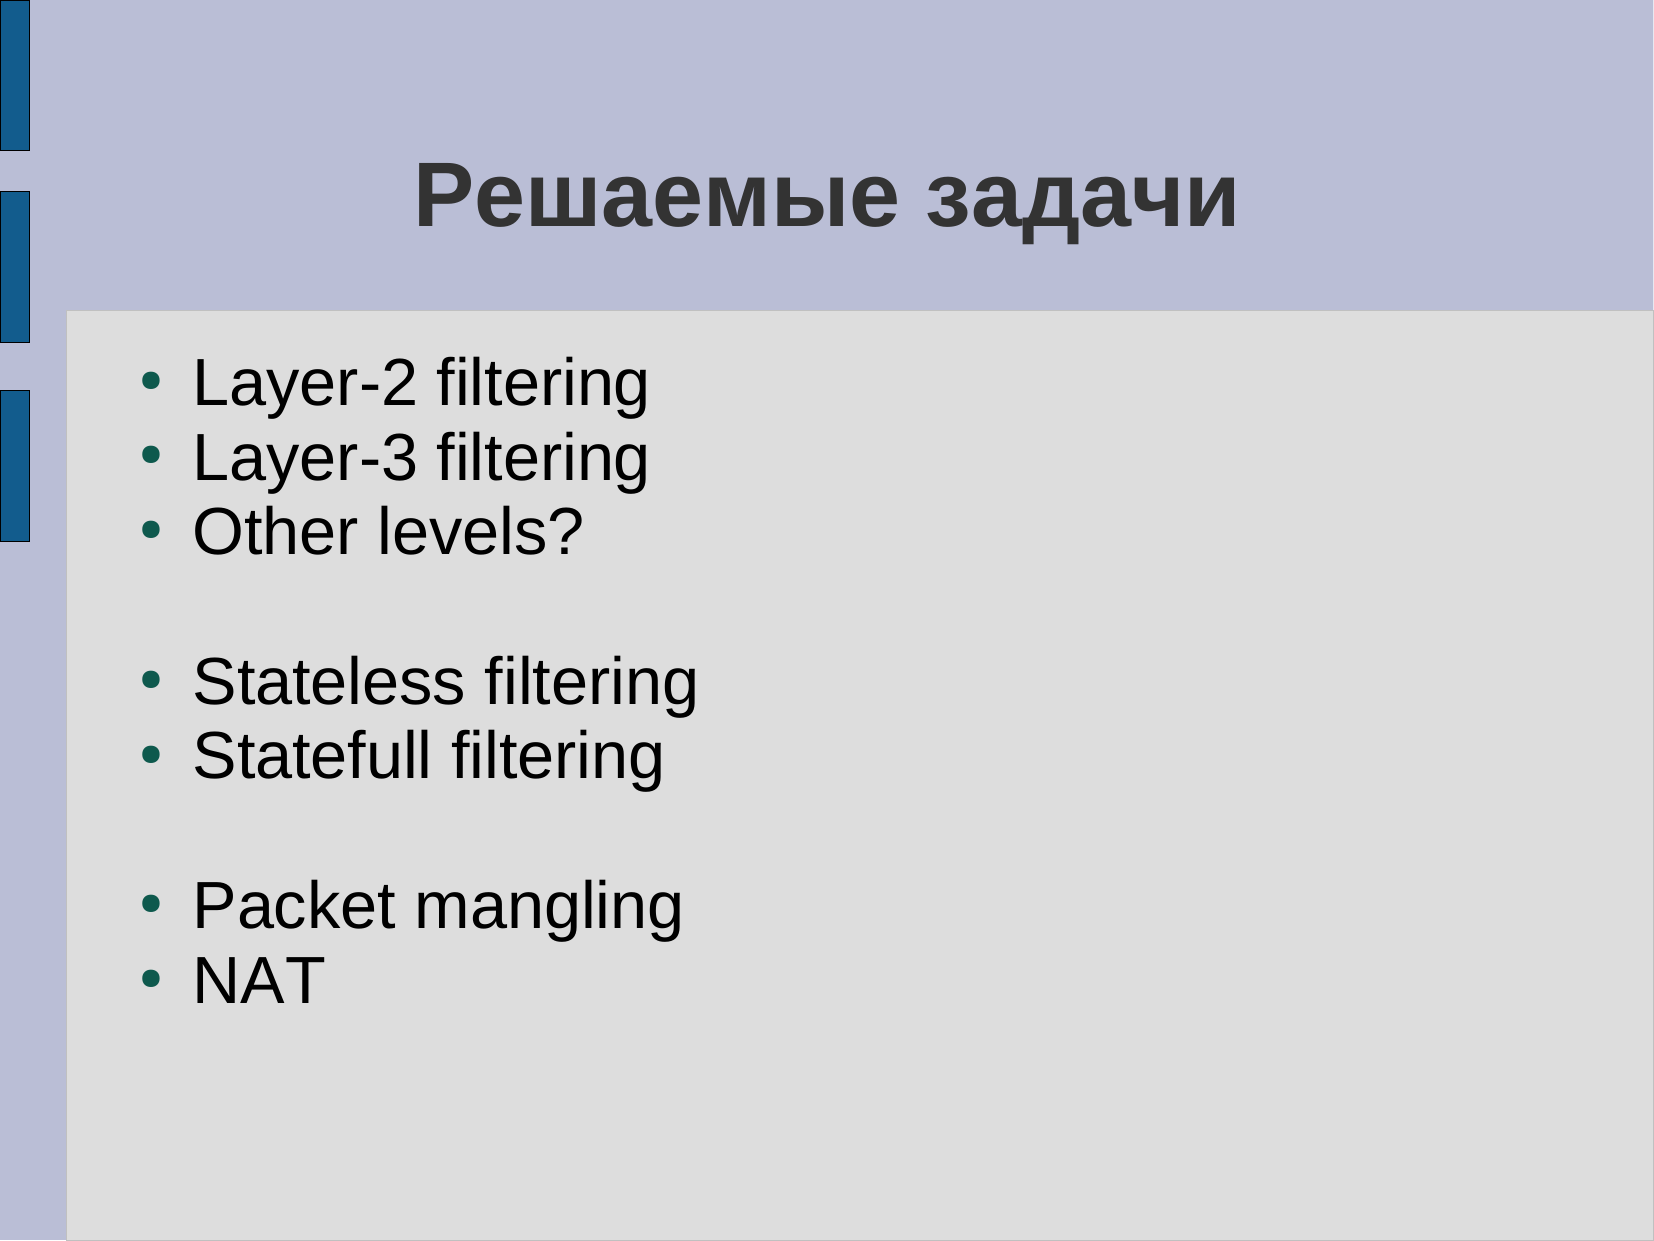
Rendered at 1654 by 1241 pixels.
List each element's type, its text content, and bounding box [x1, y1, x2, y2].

title Решаемые задачи [121, 91, 1534, 299]
list Layer-2 filtering Layer-3 filtering Other levels? Stateless filtering Statefull filtering Packet mangling NAT [121, 344, 1534, 1164]
